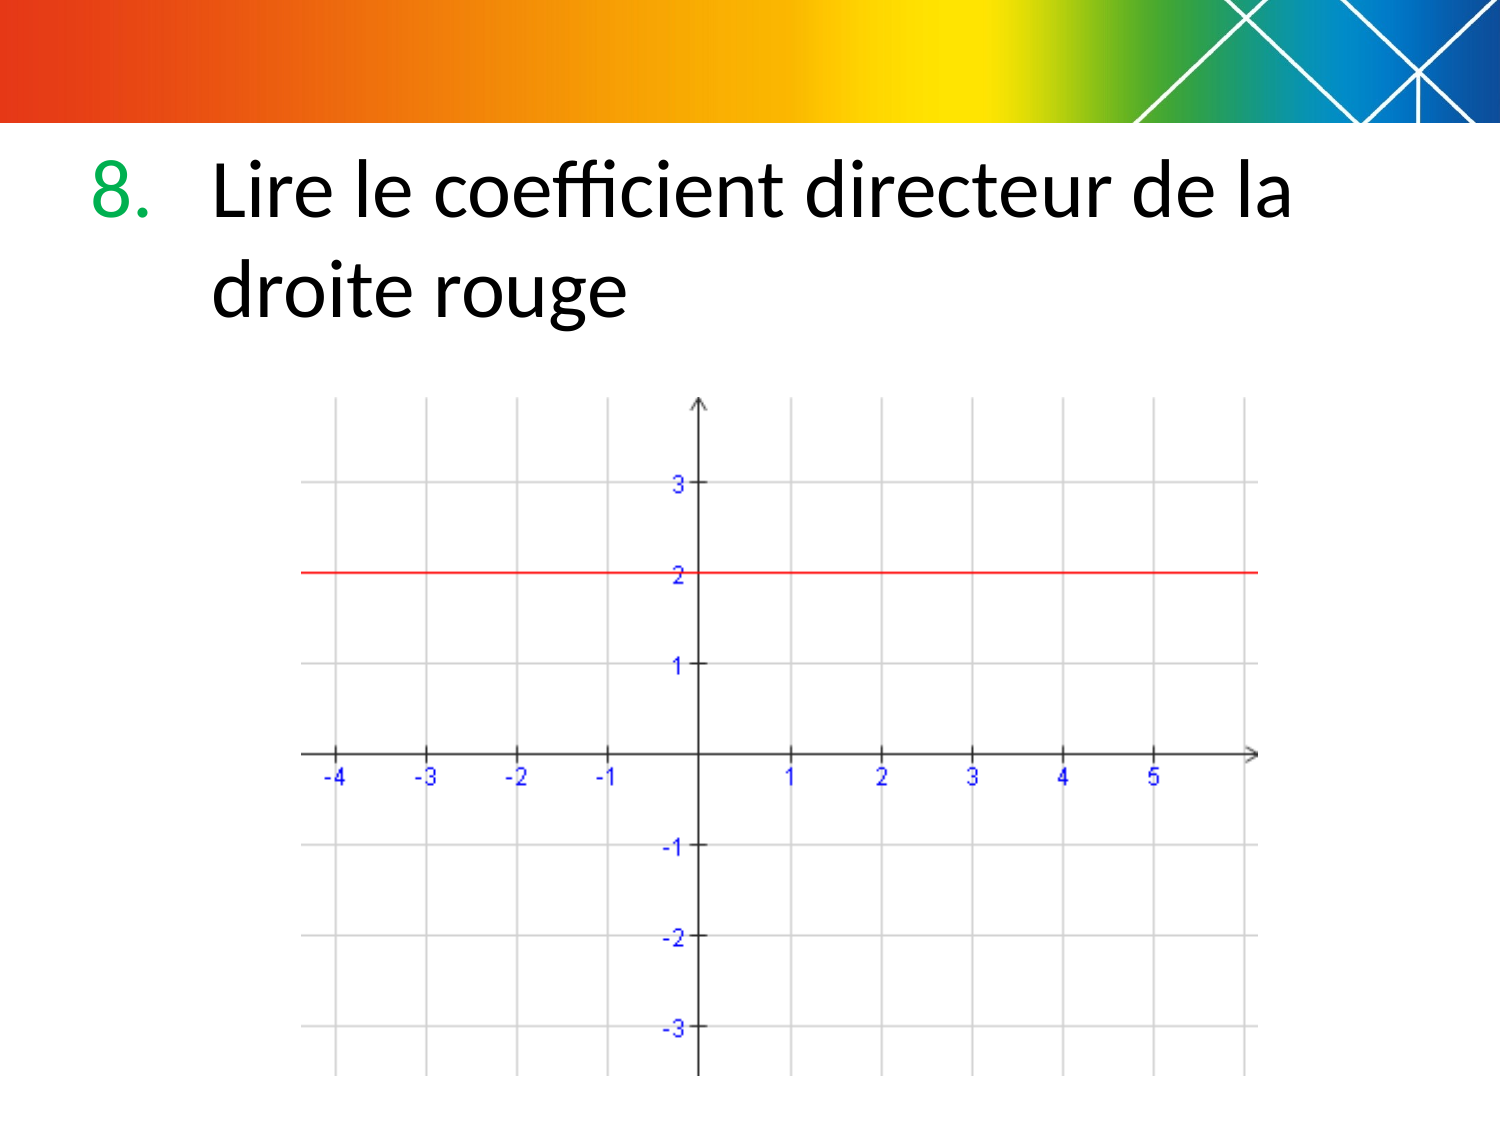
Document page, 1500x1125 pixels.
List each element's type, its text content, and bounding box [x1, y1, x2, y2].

picture [0, 0, 1359, 123]
picture [301, 397, 1258, 1077]
title Lire le coefficient directeur de la droite rouge [75, 126, 1426, 342]
picture [1340, 0, 1500, 123]
